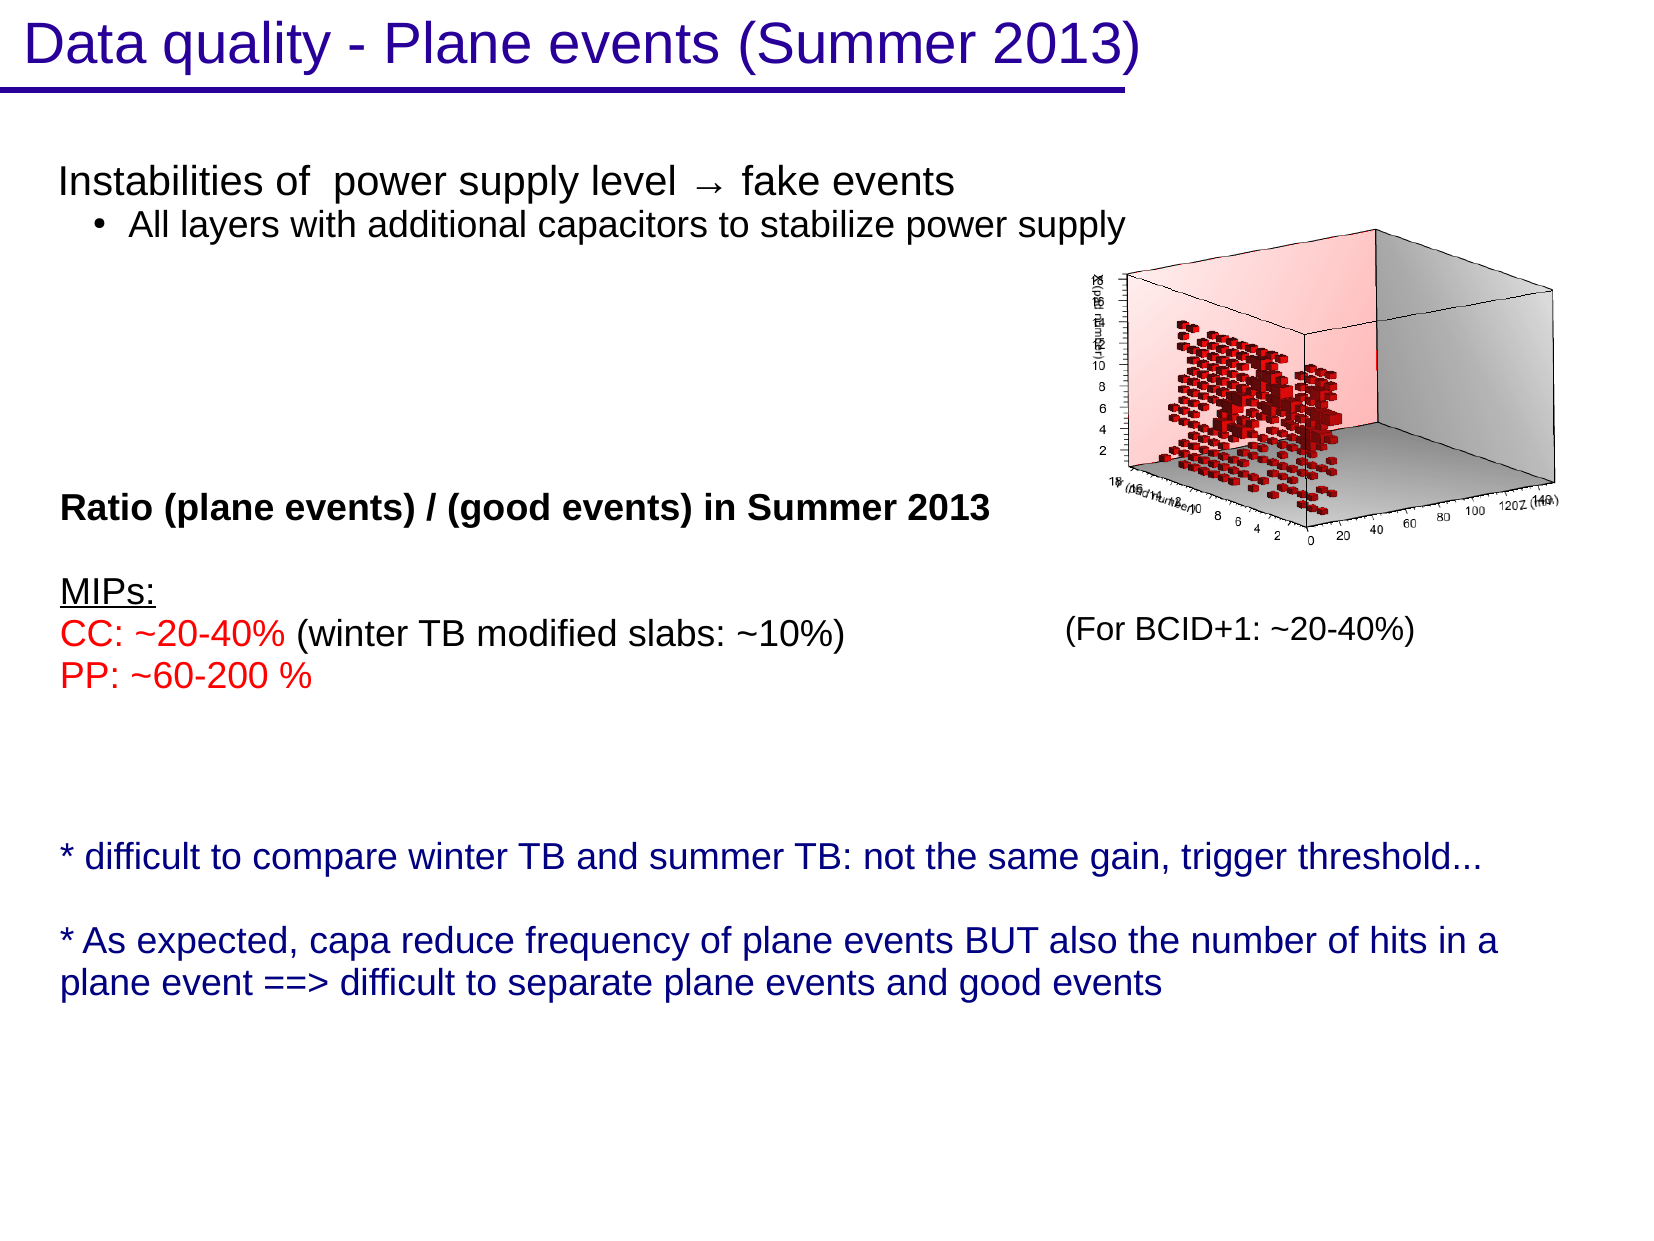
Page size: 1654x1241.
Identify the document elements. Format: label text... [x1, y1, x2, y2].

text_box * difficult to compare winter TB and summer TB: not the same gain, trigger threshold... * As expected, capa reduce frequency of plane events BUT also the number of hits in a plane event ==> difficult to separate plane events and good events [45, 827, 1606, 1096]
picture [1035, 171, 1646, 586]
title Data quality - Plane events (Summer 2013) [23, 8, 1512, 79]
text_box (For BCID+1: ~20-40%) [1050, 603, 1531, 656]
text_box Ratio (plane events) / (good events) in Summer 2013 MIPs: CC: ~20-40% (winter TB modified slabs: ~10%) PP: ~60-200 % [45, 478, 1021, 706]
text_box Instabilities of power supply level → fake events All layers with additional capacitors to stabilize power supply [42, 150, 1396, 254]
